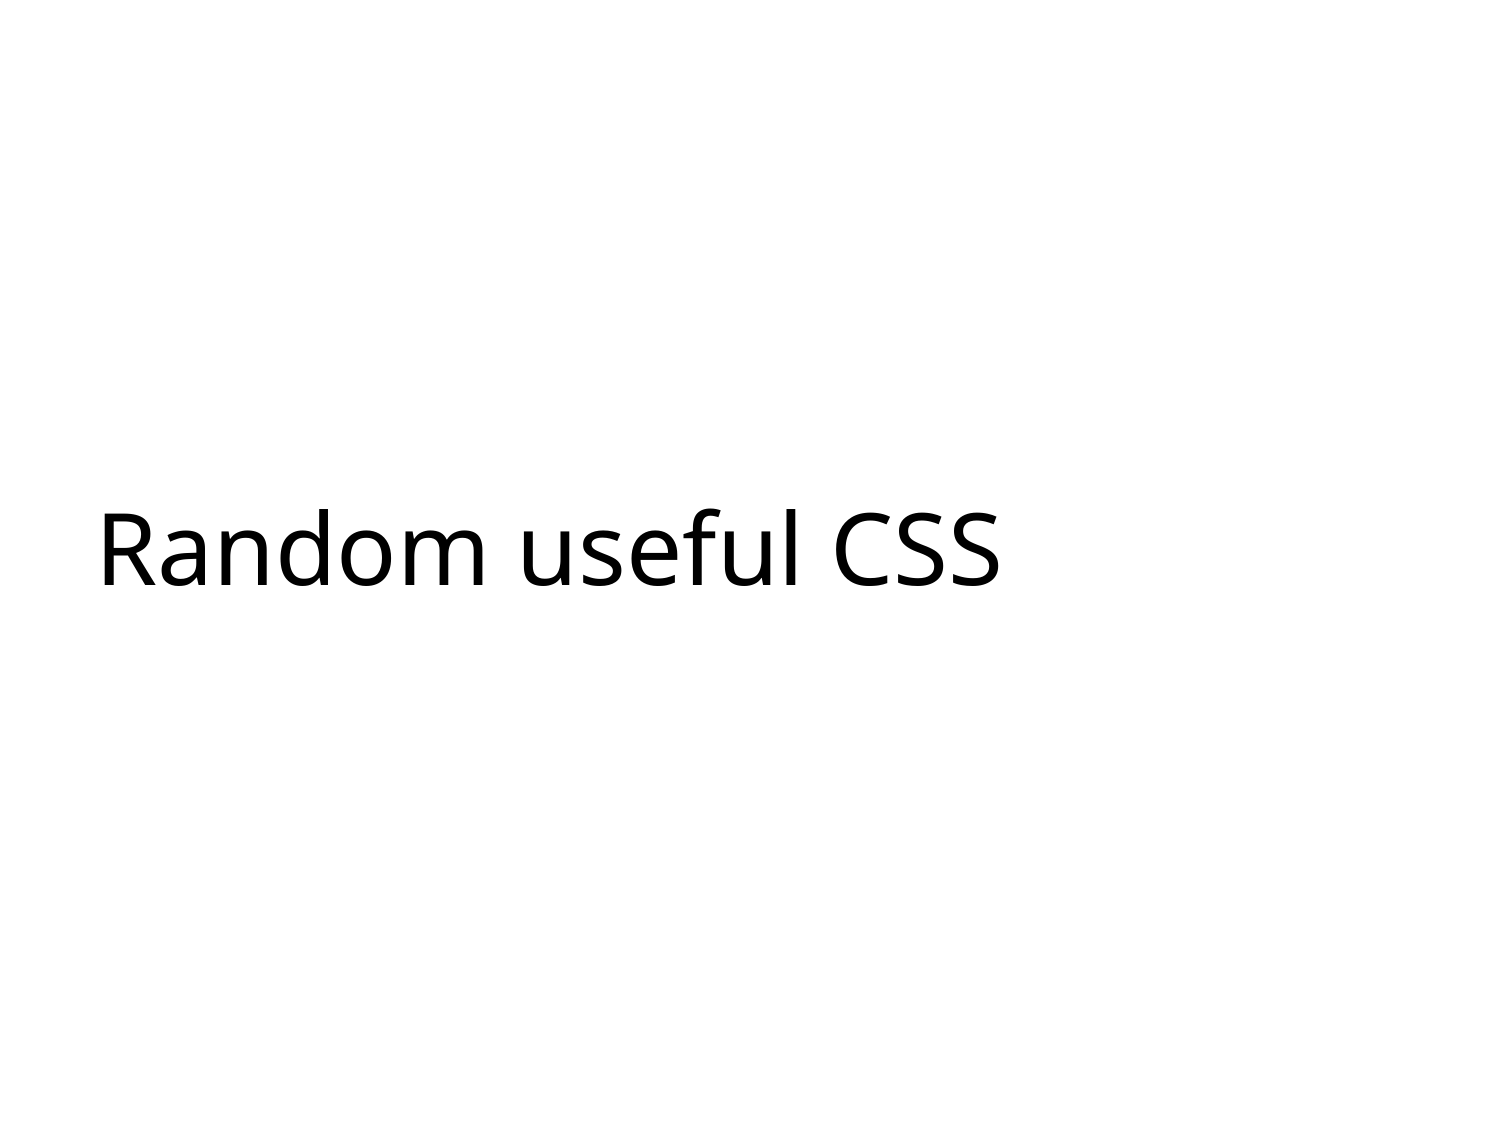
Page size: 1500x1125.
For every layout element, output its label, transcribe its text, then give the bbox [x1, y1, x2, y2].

title Random useful CSS [80, 98, 1125, 994]
